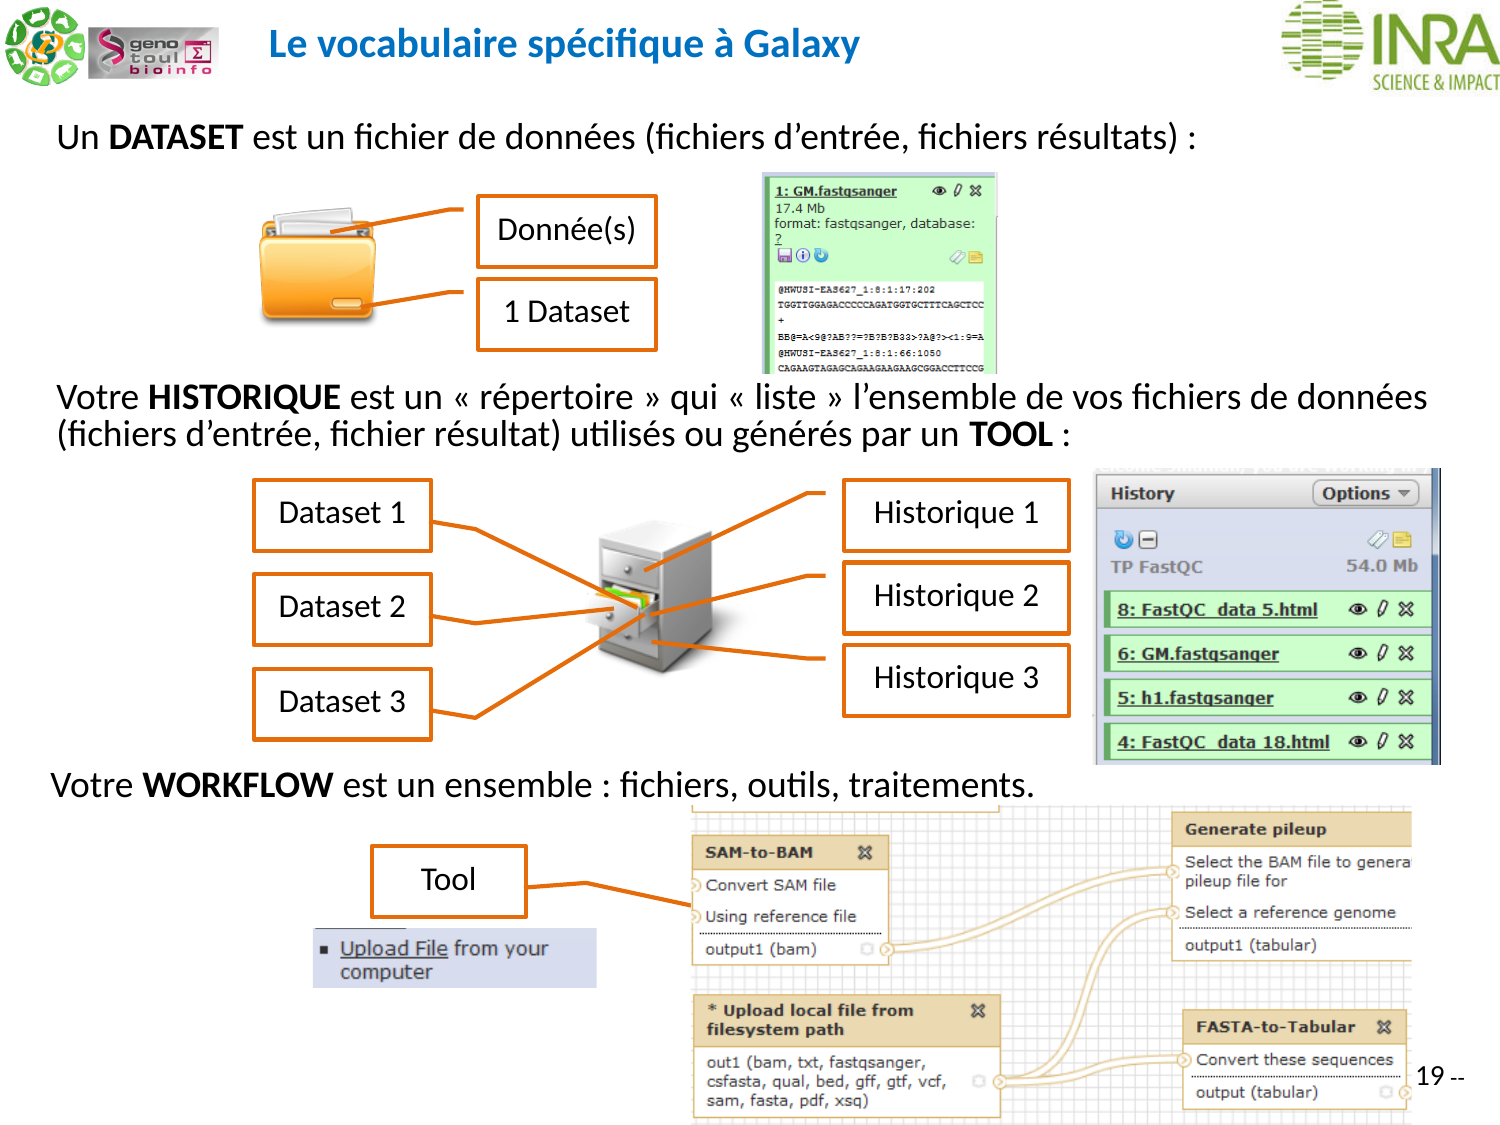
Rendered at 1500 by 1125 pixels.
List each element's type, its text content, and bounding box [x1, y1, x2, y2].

picture [761, 172, 999, 374]
picture [690, 805, 1412, 1125]
picture [312, 928, 597, 988]
text_box Votre HISTORIQUE est un « répertoire » qui « liste » l’ensemble de vos fichiers de données (fichiers d’entrée, fichier résultat) utilisés ou générés par un TOOL : [41, 373, 1459, 481]
text_box 1 Dataset [478, 279, 656, 350]
text_box Historique 2 [844, 563, 1069, 633]
picture [253, 207, 384, 338]
text_box Le vocabulaire spécifique à Galaxy [253, 19, 1270, 86]
text_box Donnée(s) [478, 196, 656, 267]
text_box Votre WORKFLOW est un ensemble : fichiers, outils, traitements. [35, 761, 1500, 823]
picture [88, 27, 219, 79]
text_box Dataset 3 [254, 669, 431, 740]
text_box Un DATASET est un fichier de données (fichiers d’entrée, fichiers résultats) : [41, 113, 1394, 175]
text_box Historique 3 [844, 645, 1069, 716]
picture [1092, 468, 1441, 765]
text_box Dataset 1 [254, 480, 431, 551]
text_box Historique 1 [844, 480, 1069, 551]
picture [5, 7, 85, 86]
picture [1281, 0, 1500, 110]
text_box Tool [372, 846, 526, 917]
text_box Dataset 2 [254, 574, 431, 645]
picture [572, 503, 762, 693]
